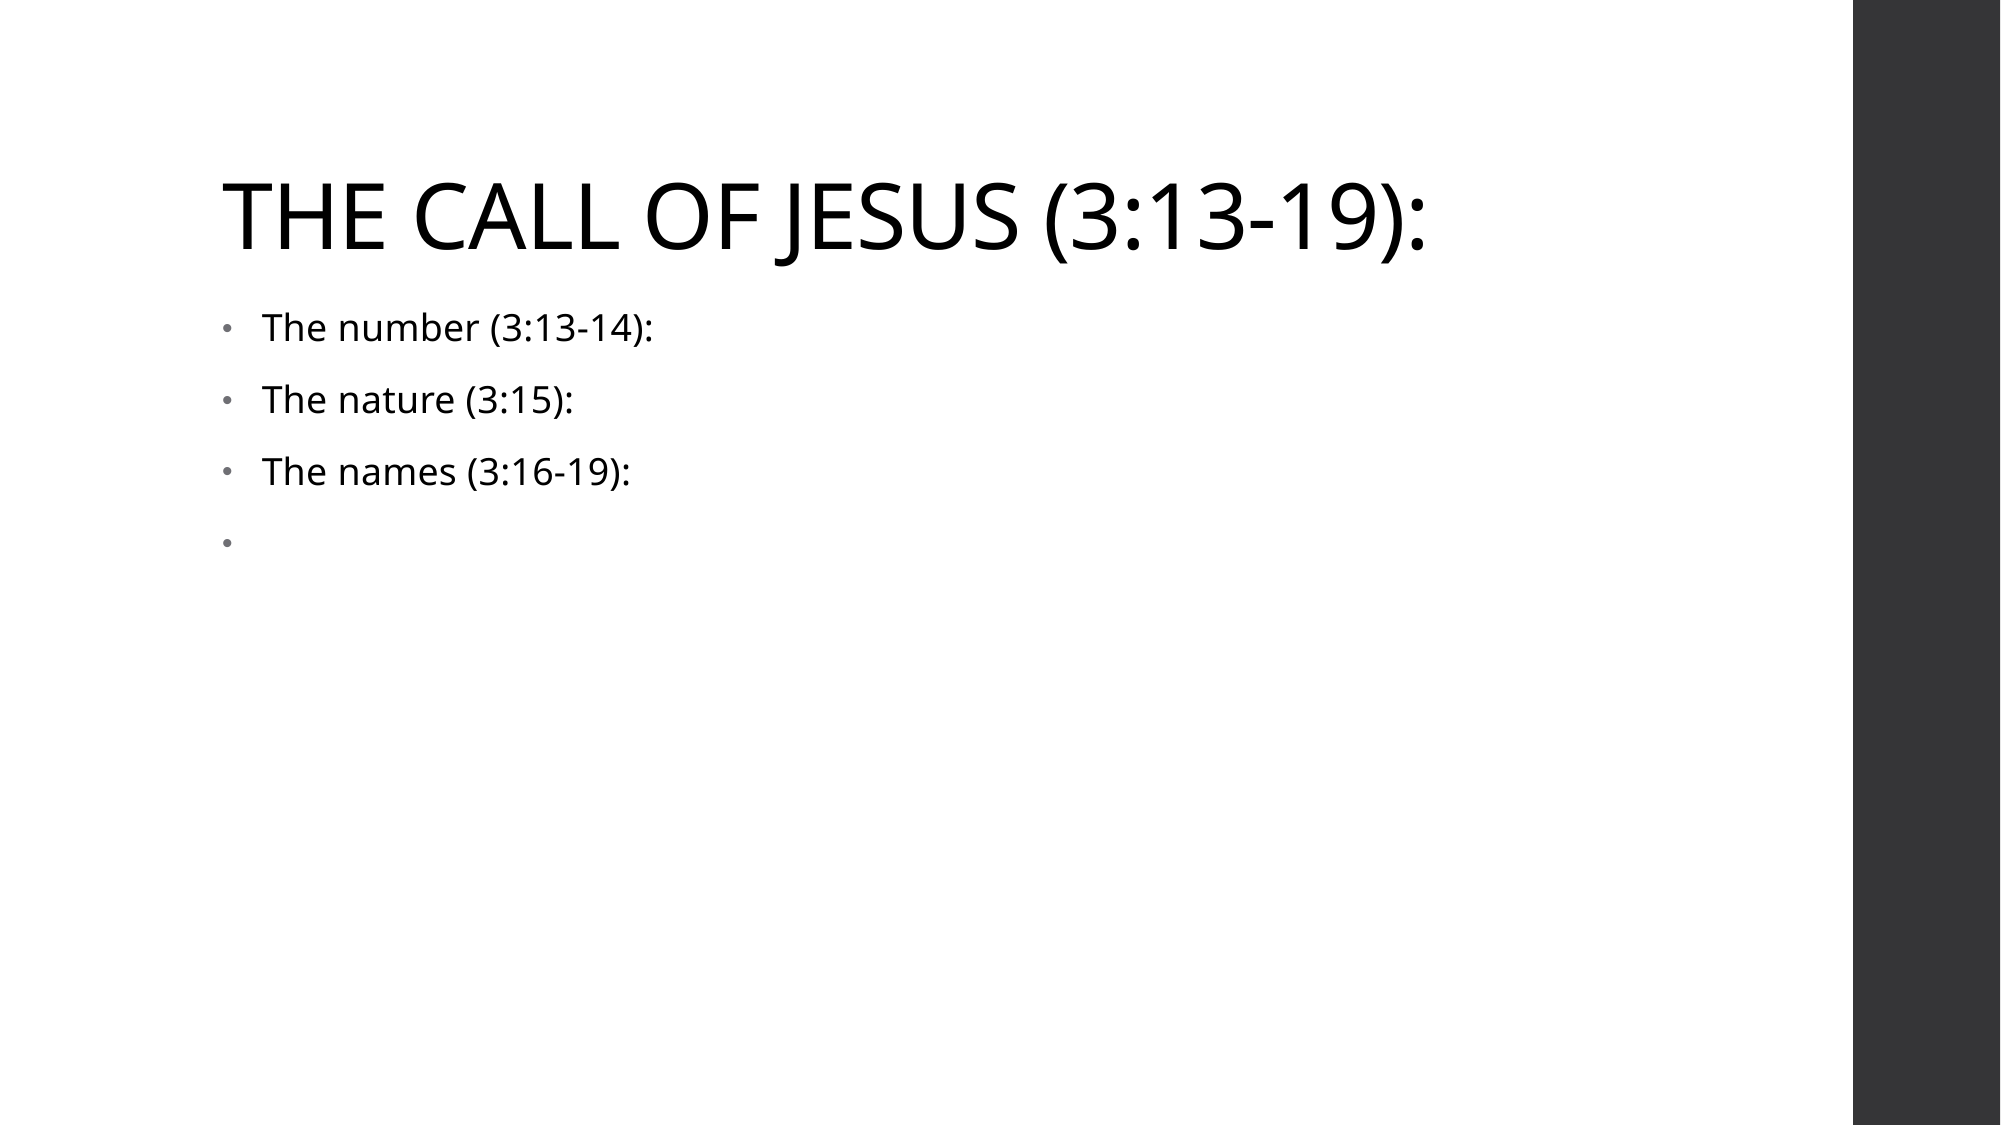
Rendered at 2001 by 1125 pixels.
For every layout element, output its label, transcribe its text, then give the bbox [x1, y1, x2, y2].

title THE CALL OF JESUS (3:13-19): [206, 60, 1797, 278]
list The number (3:13-14): The nature (3:15): The names (3:16-19): [206, 299, 1617, 1014]
